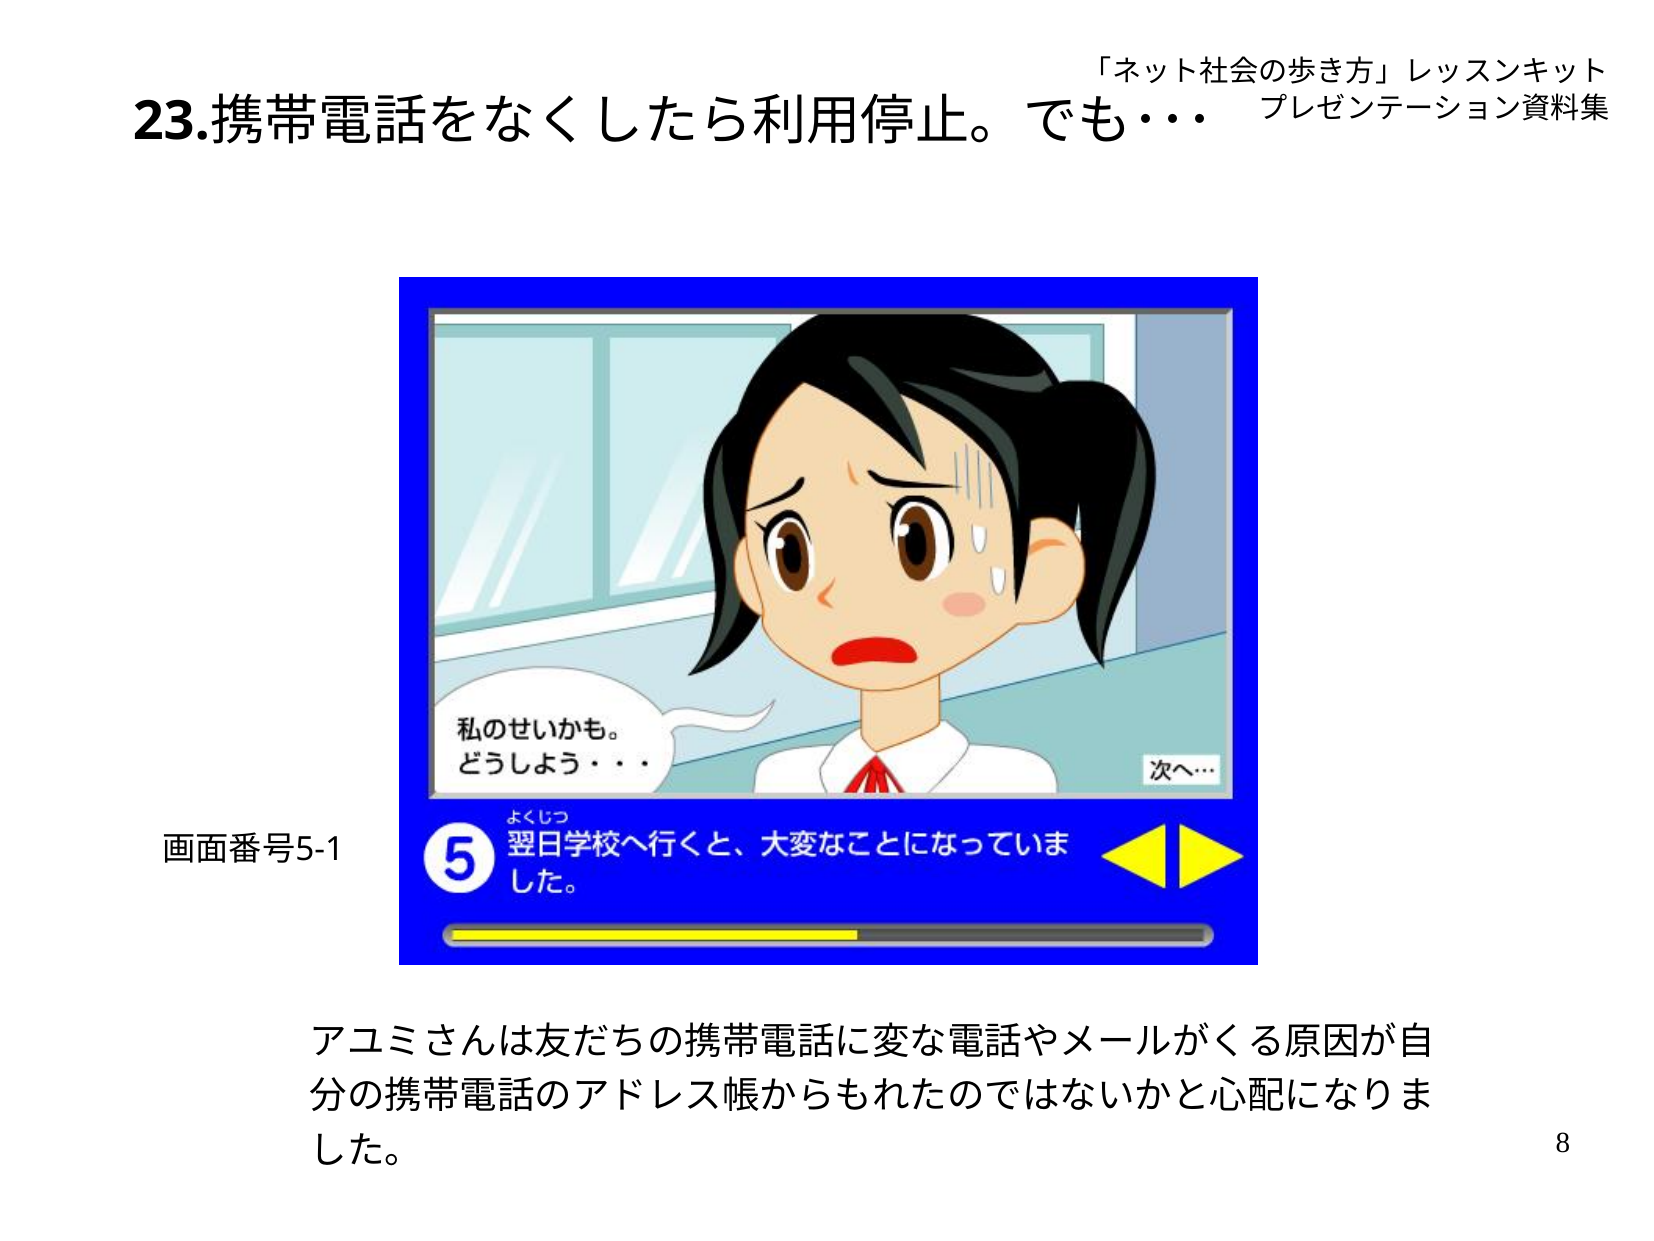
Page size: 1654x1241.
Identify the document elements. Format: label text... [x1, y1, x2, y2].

text_box 23.携帯電話をなくしたら利用停止。でも･･･ [118, 88, 1270, 158]
text_box 「ネット社会の歩き方」レッスンキット プレゼンテーション資料集 [1062, 44, 1625, 134]
text_box 画面番号5-1 [147, 826, 384, 875]
text_box アユミさんは友だちの携帯電話に変な電話やメールがくる原因が自分の携帯電話のアドレス帳からもれたのではないかと心配になりました。 [295, 1003, 1477, 1182]
picture [399, 277, 1258, 965]
